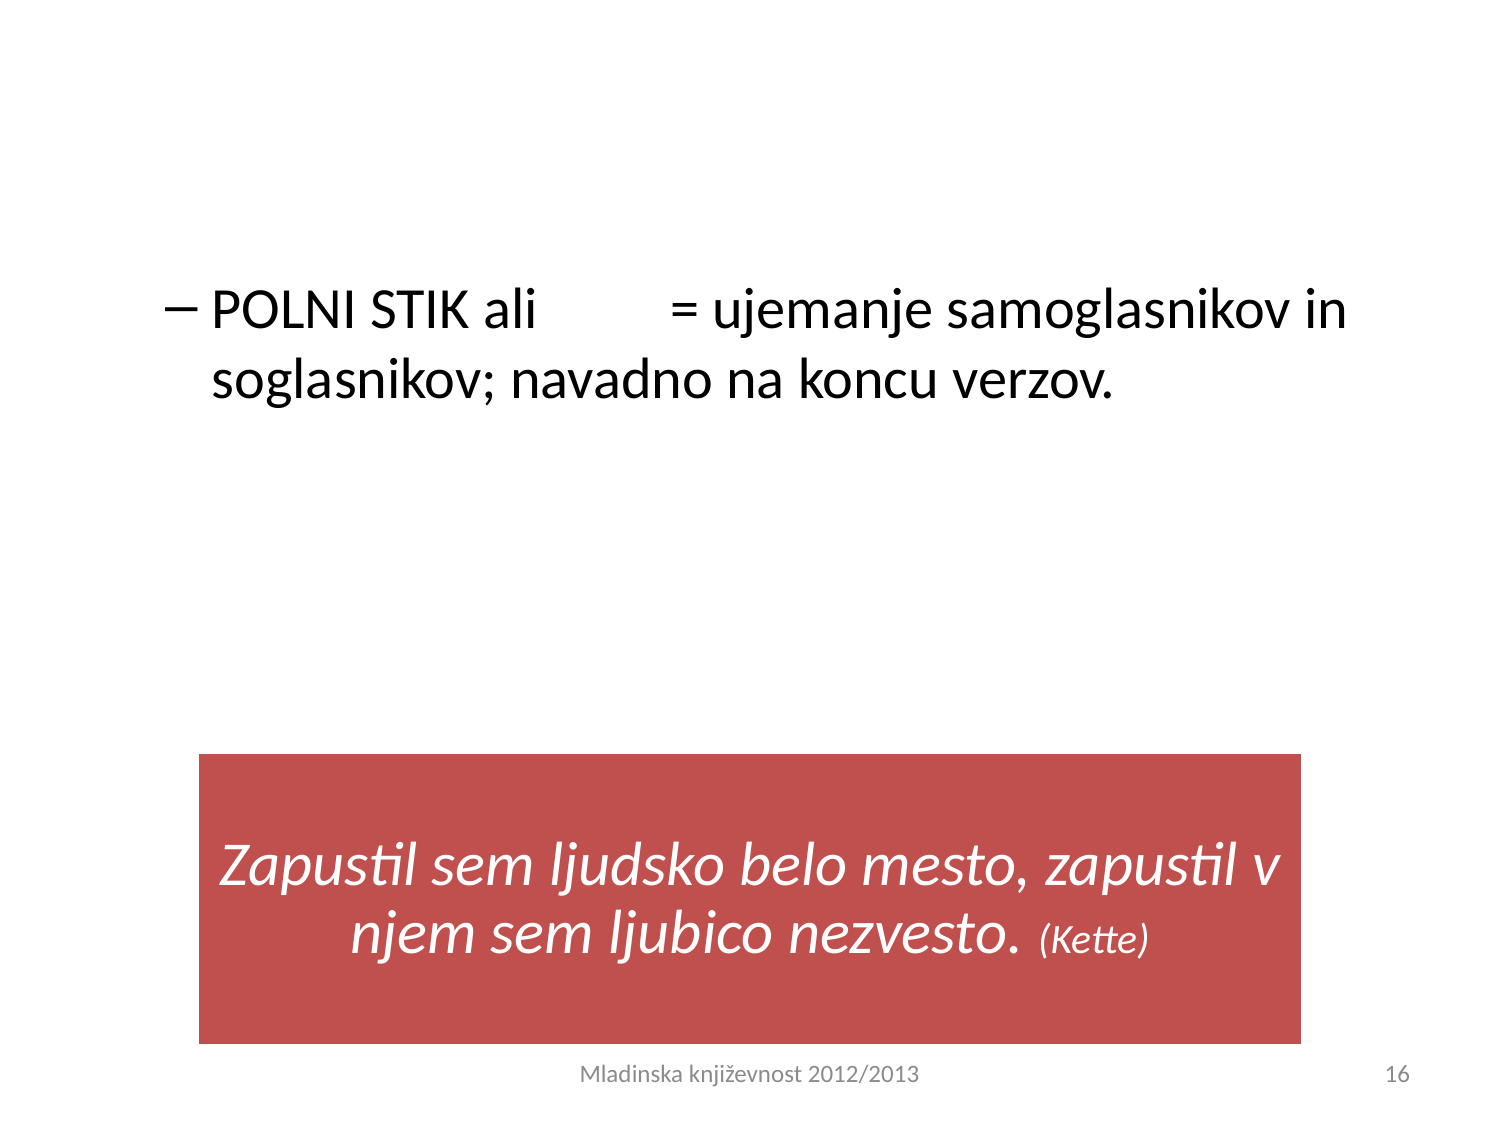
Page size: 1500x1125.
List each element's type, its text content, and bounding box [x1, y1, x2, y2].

footer Mladinska književnost 2012/2013 [512, 1047, 988, 1103]
list POLNI STIK ali = ujemanje samoglasnikov in soglasnikov; navadno na koncu verzov. [75, 262, 1425, 1005]
text_box Zapustil sem ljudsko belo mesto, zapustil v njem sem ljubico nezvesto. (Kette) [196, 751, 1304, 1047]
slide_number <number> [1074, 1042, 1425, 1103]
